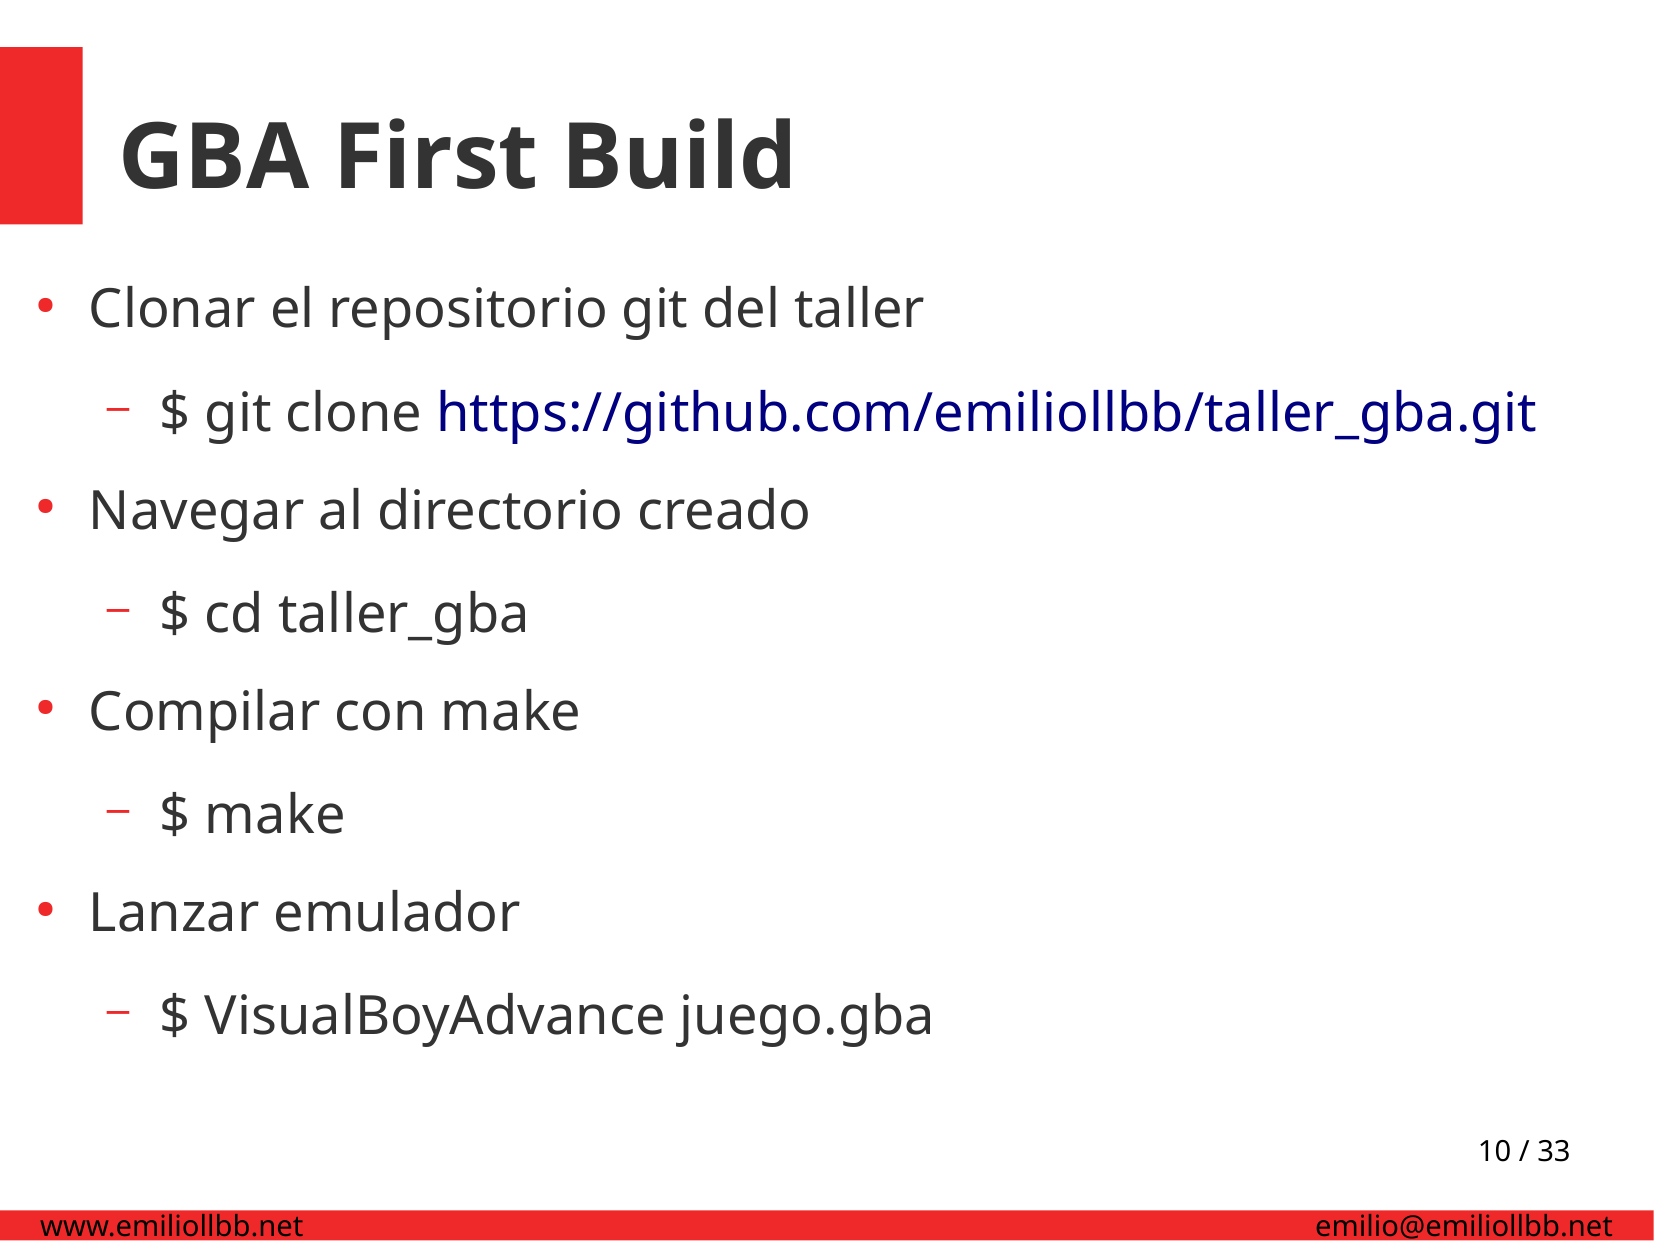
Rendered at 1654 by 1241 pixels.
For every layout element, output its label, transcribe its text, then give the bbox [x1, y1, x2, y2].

list Clonar el repositorio git del taller $ git clone https://github.com/emiliollbb/taller_gba.git Navegar al directorio creado $ cd taller_gba Compilar con make $ make Lanzar emulador $ VisualBoyAdvance juego.gba [18, 270, 1624, 1074]
title GBA First Build [118, 49, 1571, 257]
